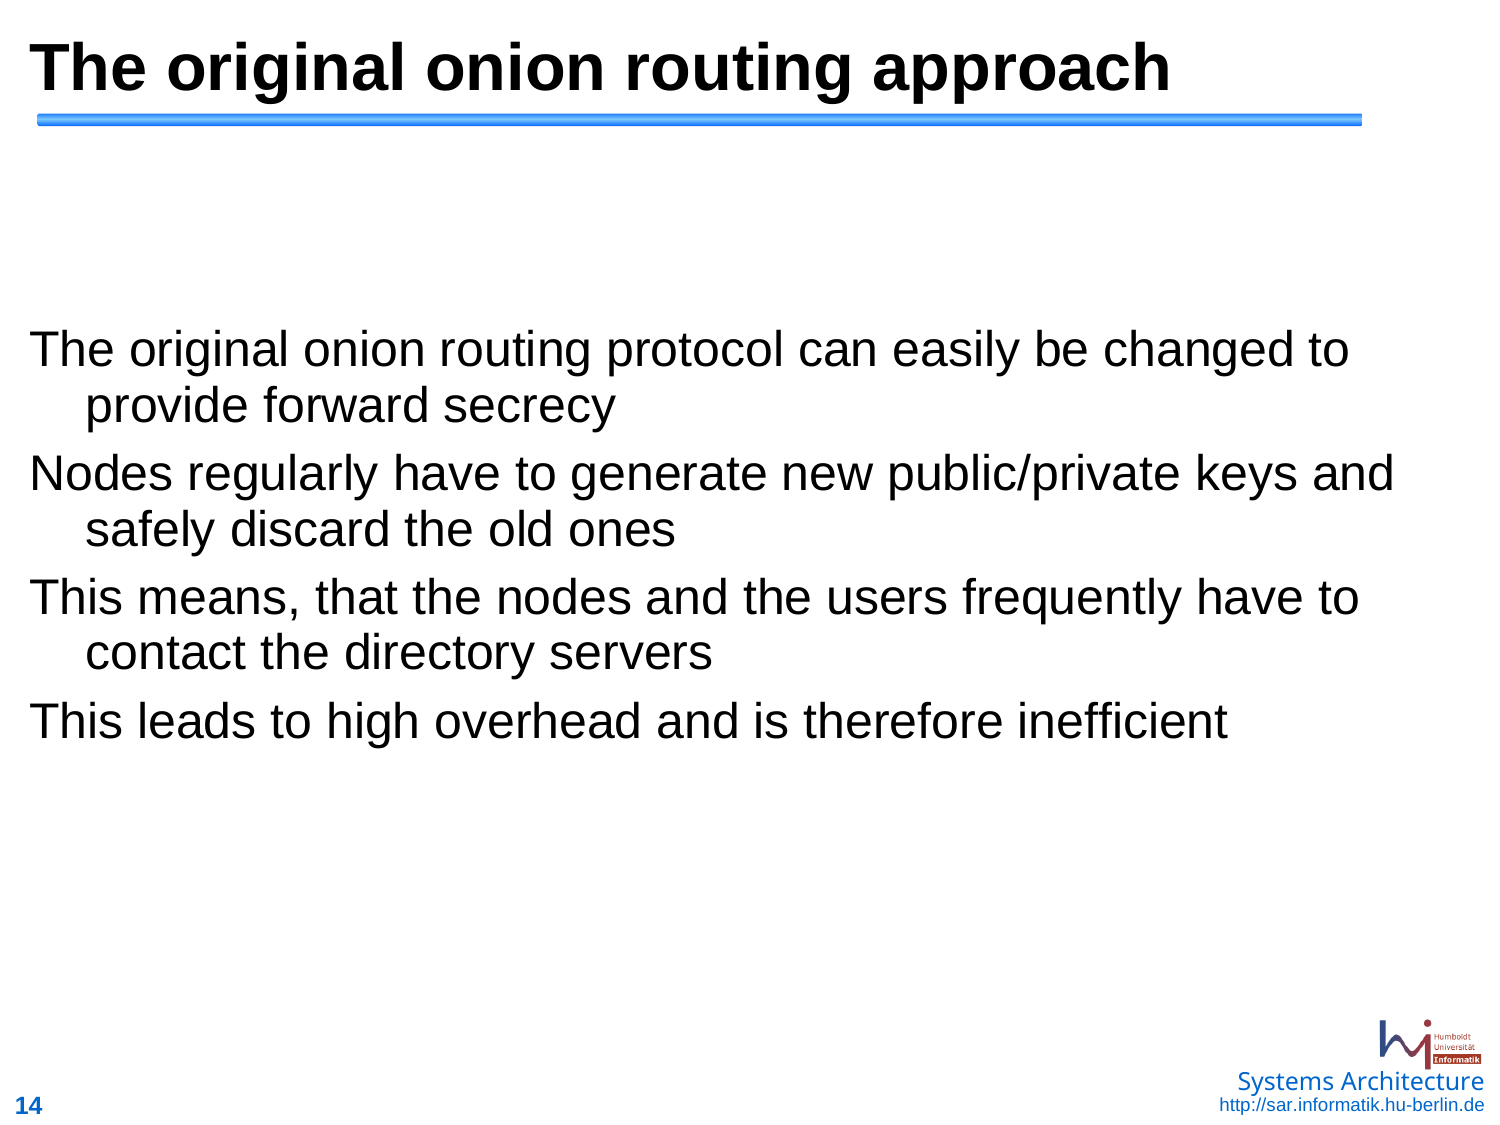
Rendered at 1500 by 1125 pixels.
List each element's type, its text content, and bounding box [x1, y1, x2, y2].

picture [1376, 1016, 1483, 1071]
list The original onion routing protocol can easily be changed to provide forward secrecy Nodes regularly have to generate new public/private keys and safely discard the old ones This means, that the nodes and the users frequently have to contact the directory servers This leads to high overhead and is therefore inefficient [29, 321, 1477, 804]
title The original onion routing approach [29, 26, 1500, 108]
